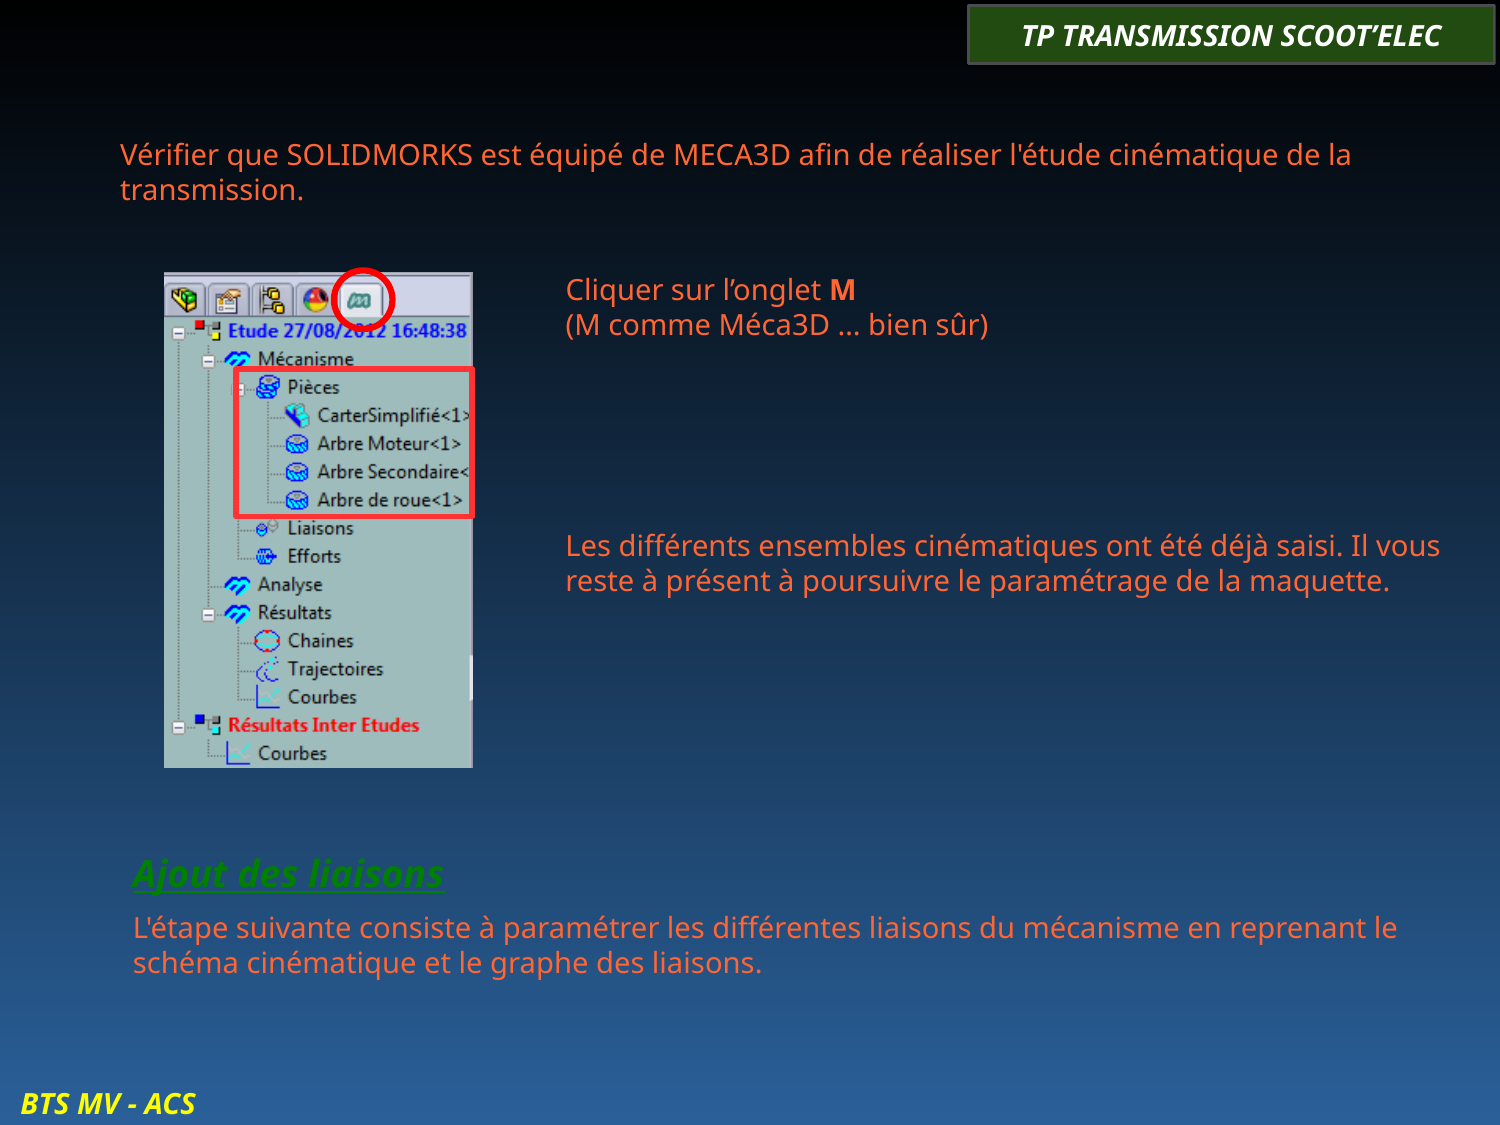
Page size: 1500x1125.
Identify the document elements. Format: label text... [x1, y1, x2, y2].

picture [164, 272, 473, 768]
text_box Cliquer sur l’onglet M (M comme Méca3D … bien sûr) [550, 263, 1208, 349]
text_box L'étape suivante consiste à paramétrer les différentes liaisons du mécanisme en reprenant le schéma cinématique et le graphe des liaisons. [118, 903, 1446, 987]
picture [338, 274, 389, 325]
text_box Les différents ensembles cinématiques ont été déjà saisi. Il vous reste à présent à poursuivre le paramétrage de la maquette. [550, 519, 1477, 605]
text_box Ajout des liaisons [118, 842, 1446, 903]
text_box Vérifier que SOLIDMORKS est équipé de MECA3D afin de réaliser l'étude cinématique de la transmission. [105, 128, 1453, 214]
picture [239, 372, 469, 514]
